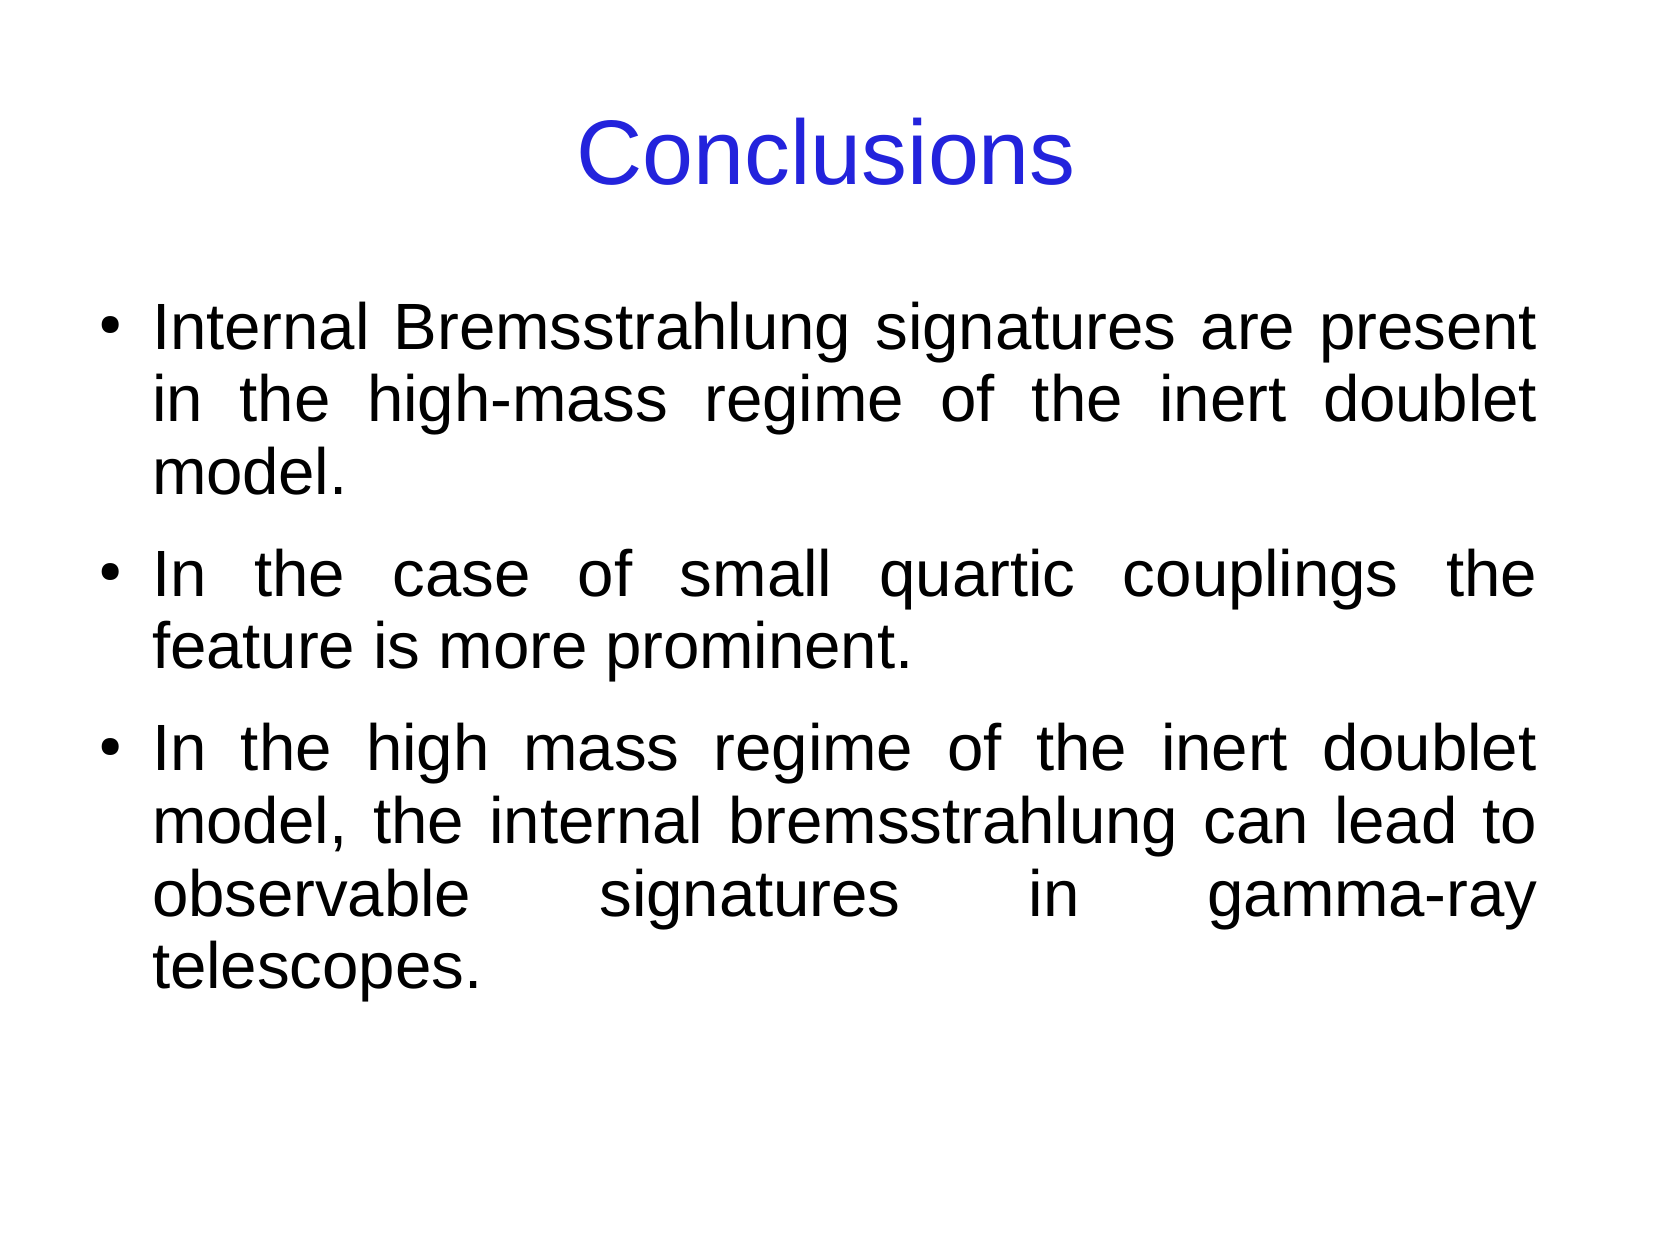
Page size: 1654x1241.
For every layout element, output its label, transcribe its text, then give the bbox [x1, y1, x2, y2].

title Conclusions [82, 49, 1571, 257]
list Internal Bremsstrahlung signatures are present in the high-mass regime of the inert doublet model. In the case of small quartic couplings the feature is more prominent. In the high mass regime of the inert doublet model, the internal bremsstrahlung can lead to observable signatures in gamma-ray telescopes. [82, 290, 1538, 1010]
